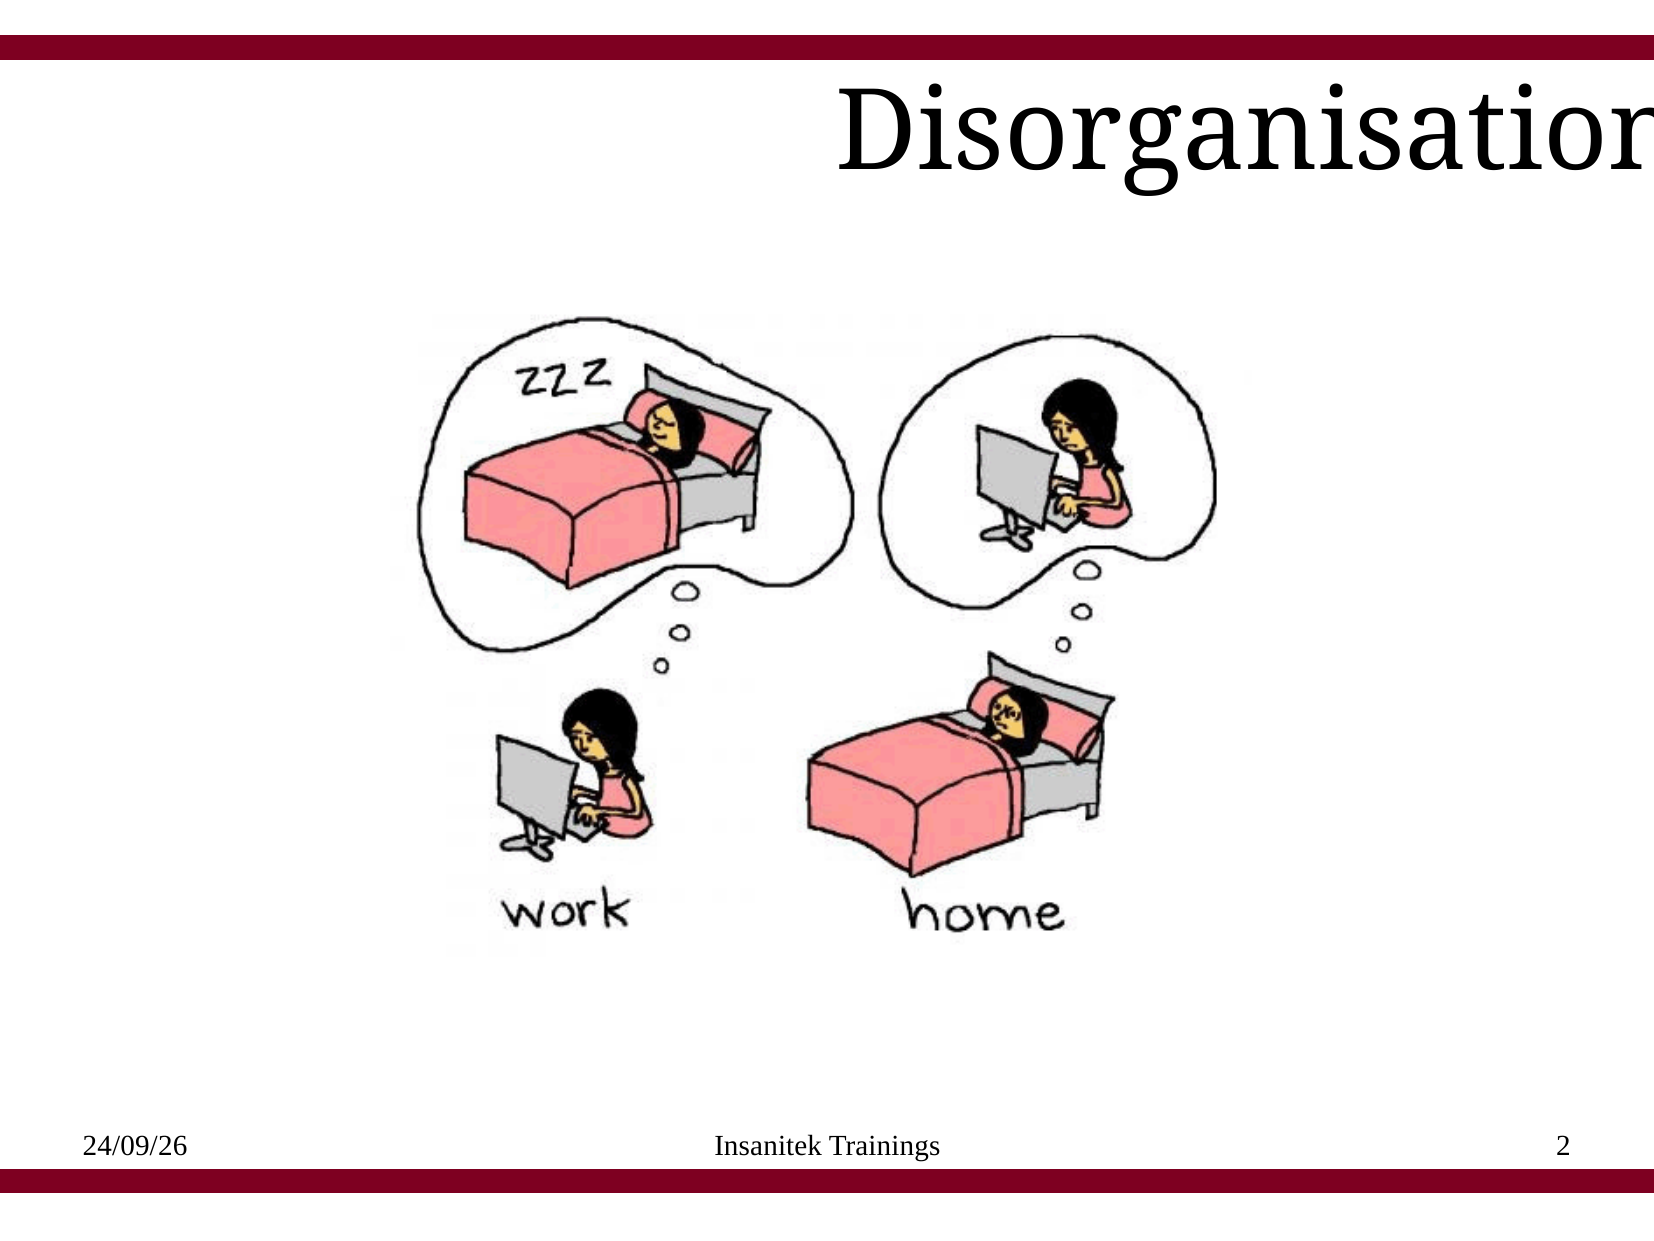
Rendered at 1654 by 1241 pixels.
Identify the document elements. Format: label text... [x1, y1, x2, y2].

text_box [0, 35, 1654, 60]
picture [377, 301, 1252, 957]
text_box Disorganisation [821, 42, 1642, 201]
text_box [0, 1169, 1654, 1193]
